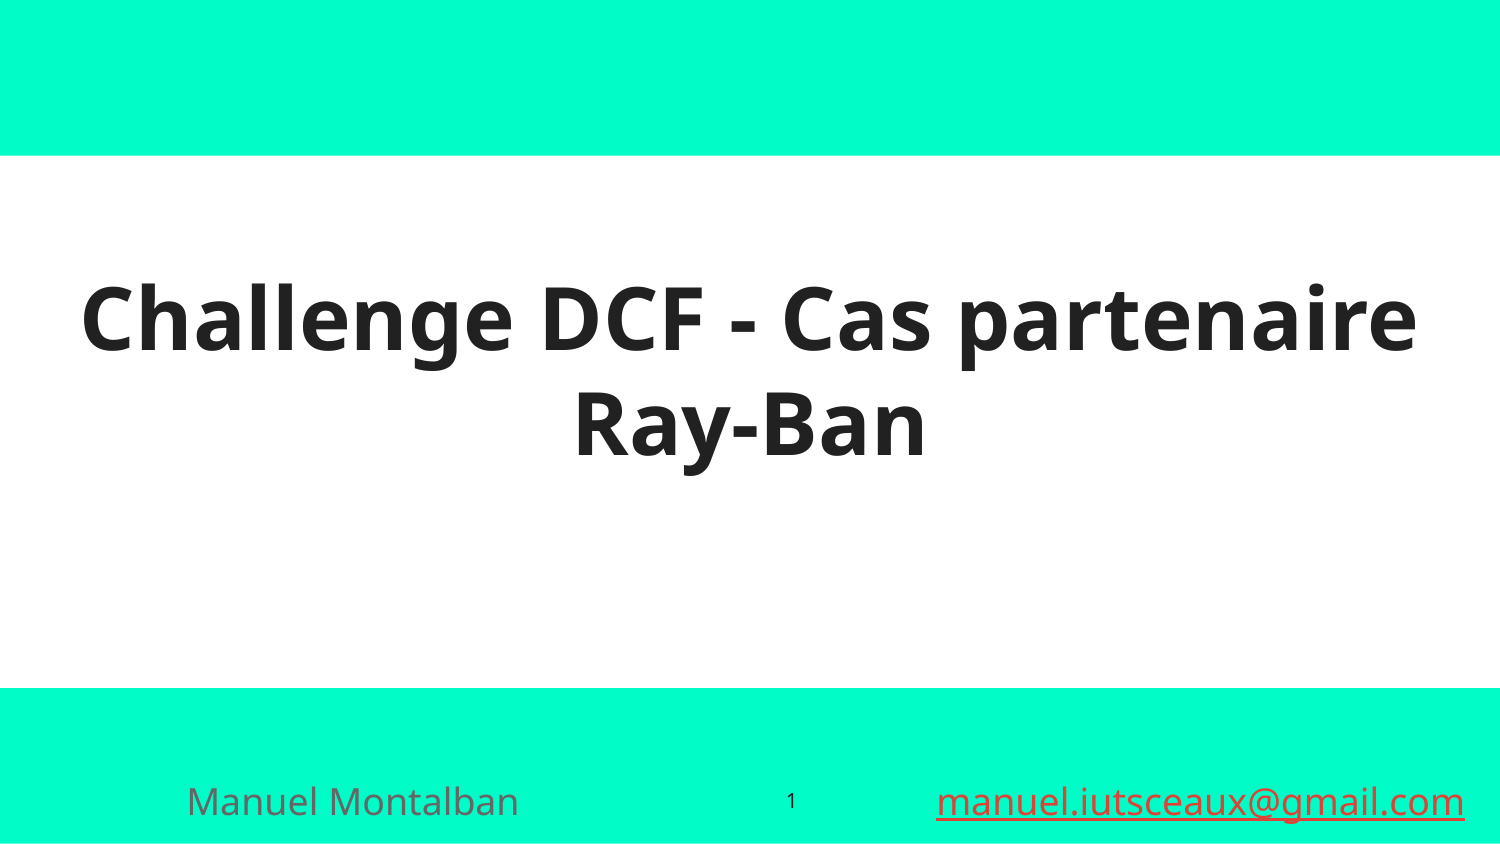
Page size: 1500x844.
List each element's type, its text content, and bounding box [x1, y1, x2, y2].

subtitle [0, 0, 1500, 156]
subtitle Manuel Montalban manuel.iutsceaux@gmail.com [0, 688, 1500, 844]
slide_number <number> [722, 769, 813, 835]
title Challenge DCF - Cas partenaire Ray-Ban [0, 156, 1500, 580]
